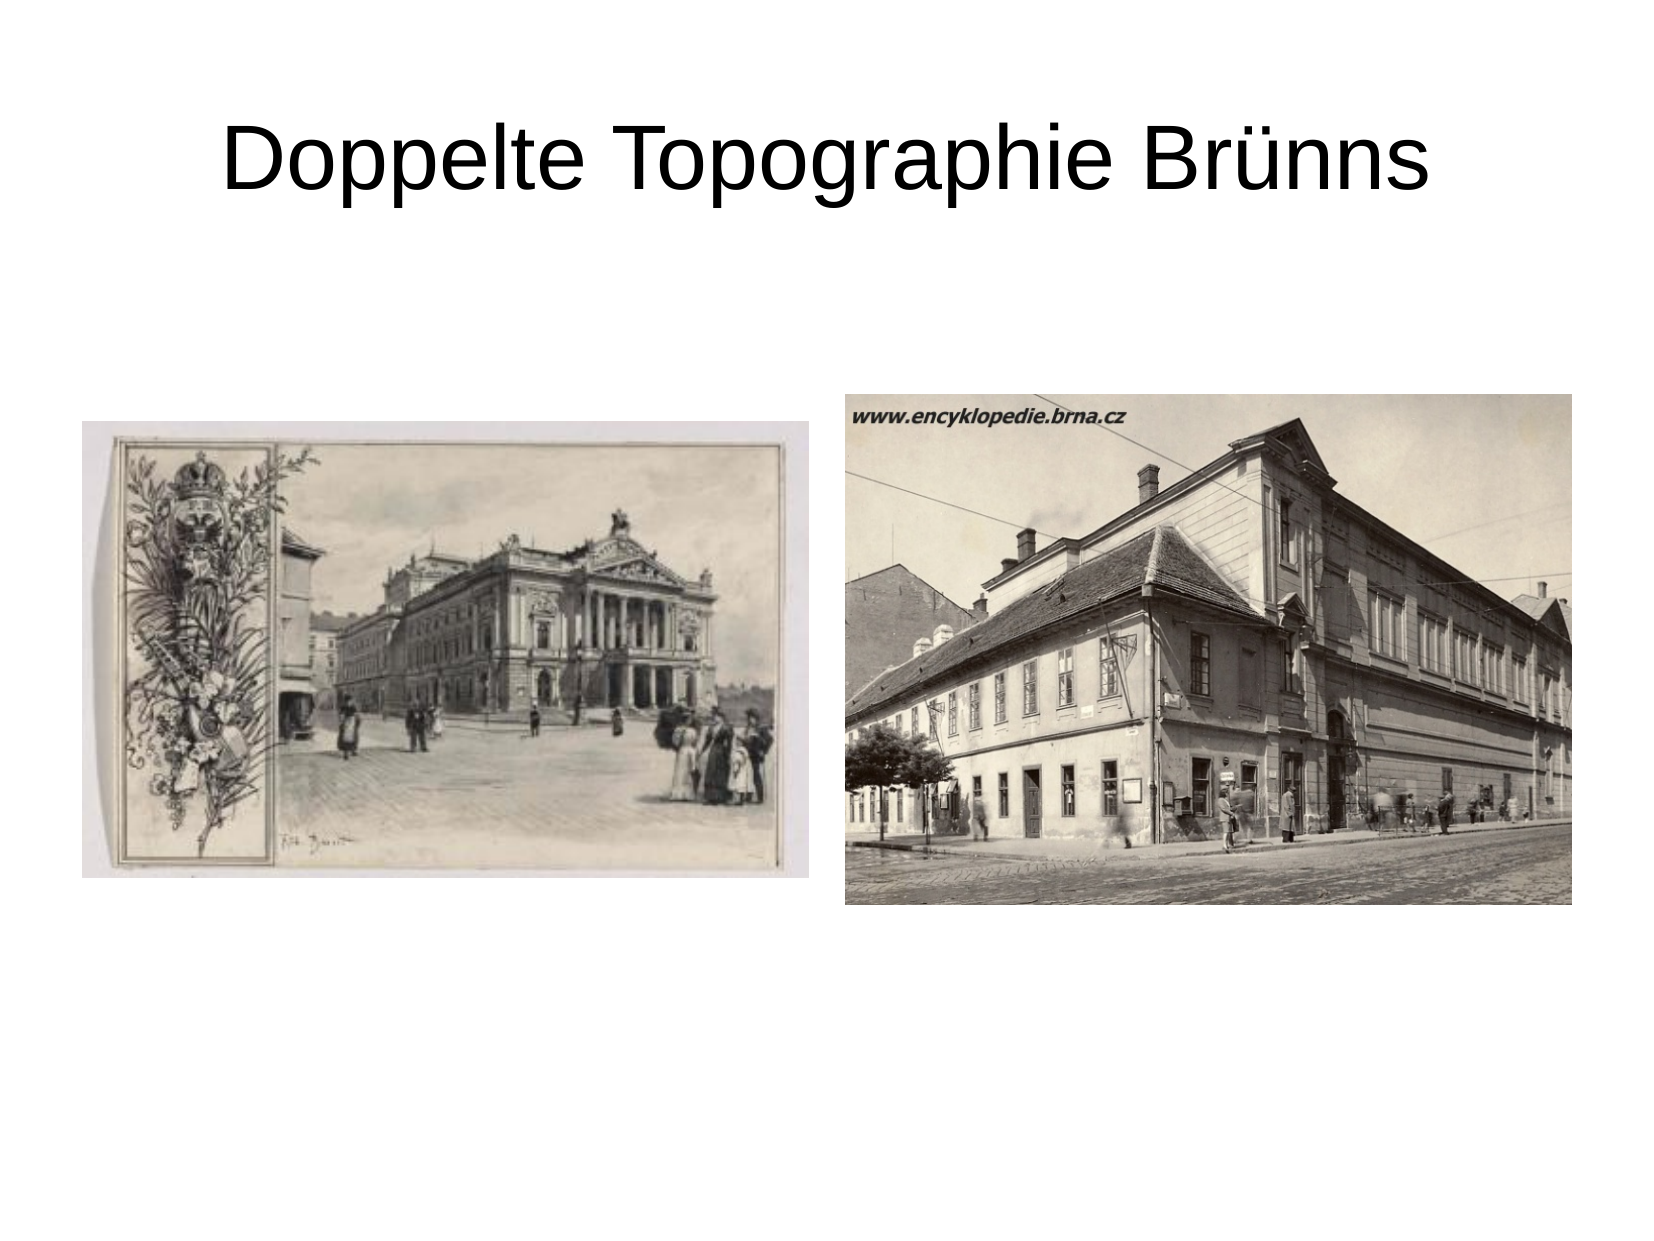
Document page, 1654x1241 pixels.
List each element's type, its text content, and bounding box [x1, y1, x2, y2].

picture [82, 421, 809, 878]
picture [845, 394, 1572, 905]
title Doppelte Topographie Brünns [82, 49, 1571, 257]
